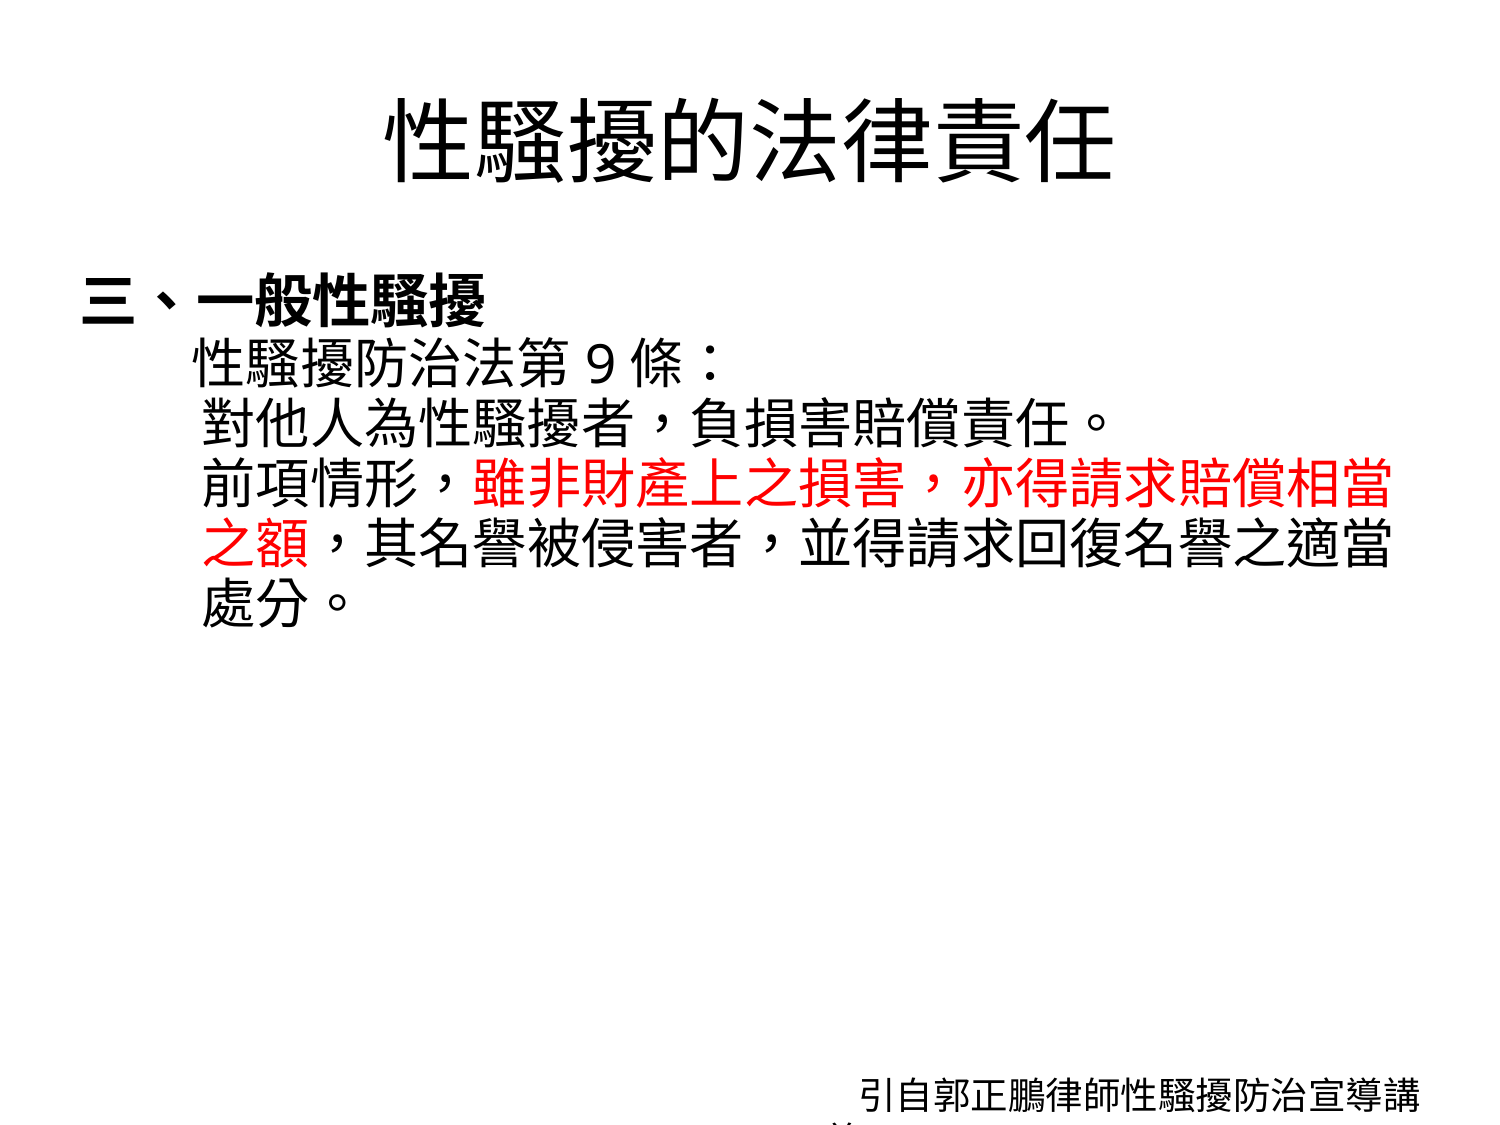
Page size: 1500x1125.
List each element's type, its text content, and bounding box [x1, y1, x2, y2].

text_box 引自郭正鵬律師性騷擾防治宣導講義 [809, 1064, 1471, 1125]
title 性騷擾的法律責任 [75, 45, 1425, 233]
text_box 三、一般性騷擾 性騷擾防治法第9條： 對他人為性騷擾者，負損害賠償責任。 前項情形，雖非財產上之損害，亦得請求賠償相當 之額，其名譽被侵害者，並得請求回復名譽之適當 處分。 [64, 267, 1436, 642]
